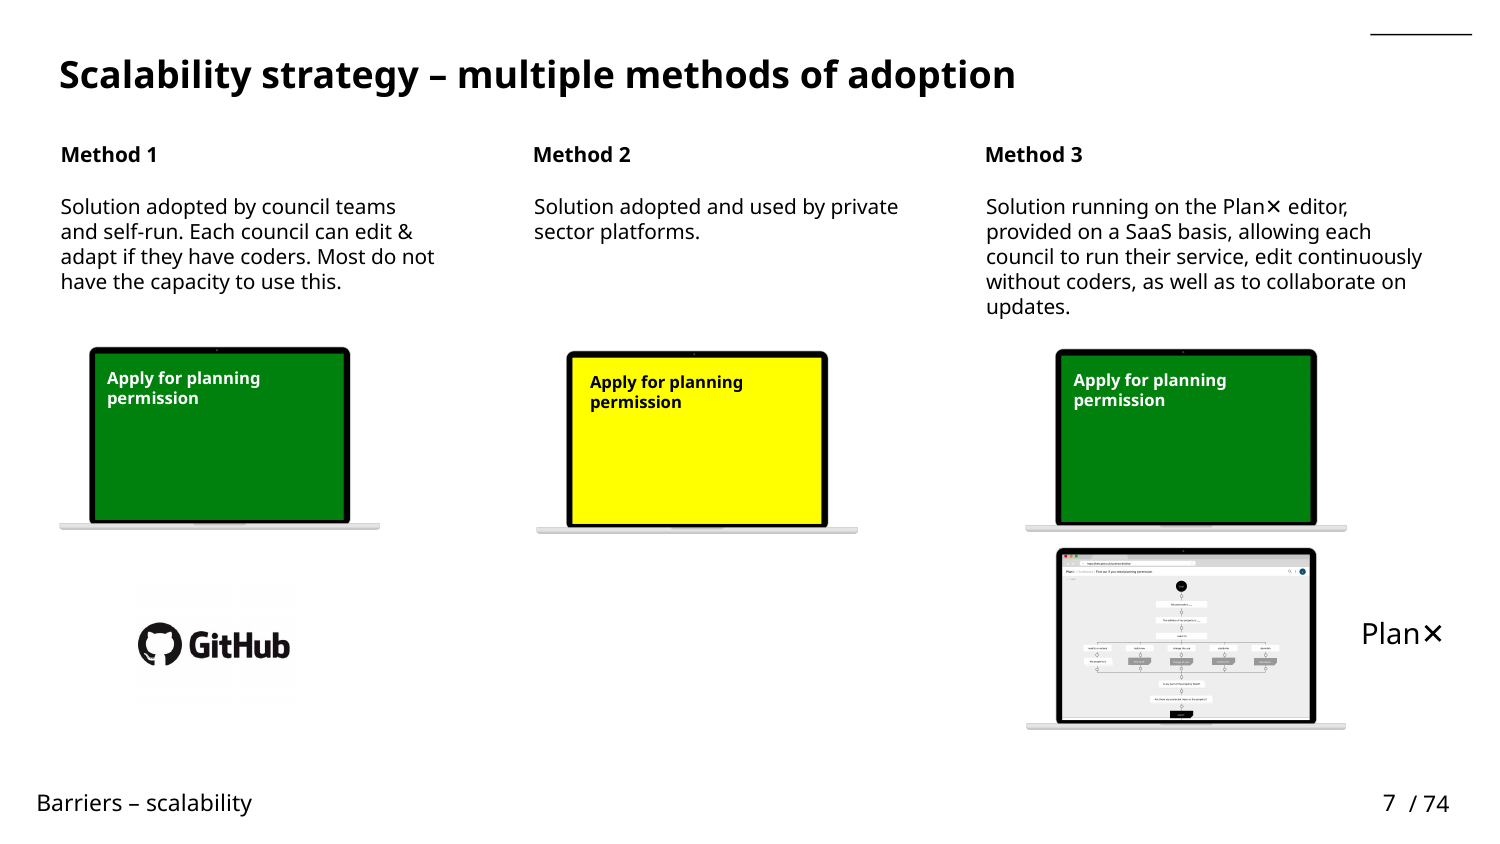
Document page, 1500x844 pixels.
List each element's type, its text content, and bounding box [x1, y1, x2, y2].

text_box Method 2 [517, 126, 728, 192]
text_box Apply for planning permission [1058, 354, 1279, 474]
picture [517, 327, 881, 551]
text_box Solution running on the Plan✕ editor, provided on a SaaS basis, allowing each council to run their service, edit continuously without coders, as well as to collaborate on updates. [971, 178, 1449, 350]
text_box Plan✕ [1346, 600, 1463, 644]
text_box Apply for planning permission [92, 352, 313, 472]
picture [40, 323, 403, 547]
title Barriers – scalability [36, 773, 725, 839]
text_box Apply for planning permission [575, 356, 796, 476]
picture [1006, 325, 1370, 748]
text_box Scalability strategy – multiple methods of adoption [44, 36, 1188, 134]
slide_number <number> [1321, 773, 1412, 839]
text_box Solution adopted by council teams and self-run. Each council can edit & adapt if they have coders. Most do not have the capacity to use this. [45, 178, 452, 305]
text_box Solution adopted and used by private sector platforms. [519, 178, 926, 323]
text_box Method 3 [969, 126, 1180, 191]
picture [131, 583, 300, 710]
text_box Method 1 [45, 126, 311, 178]
text_box Plan✕ [1407, 630, 1415, 644]
